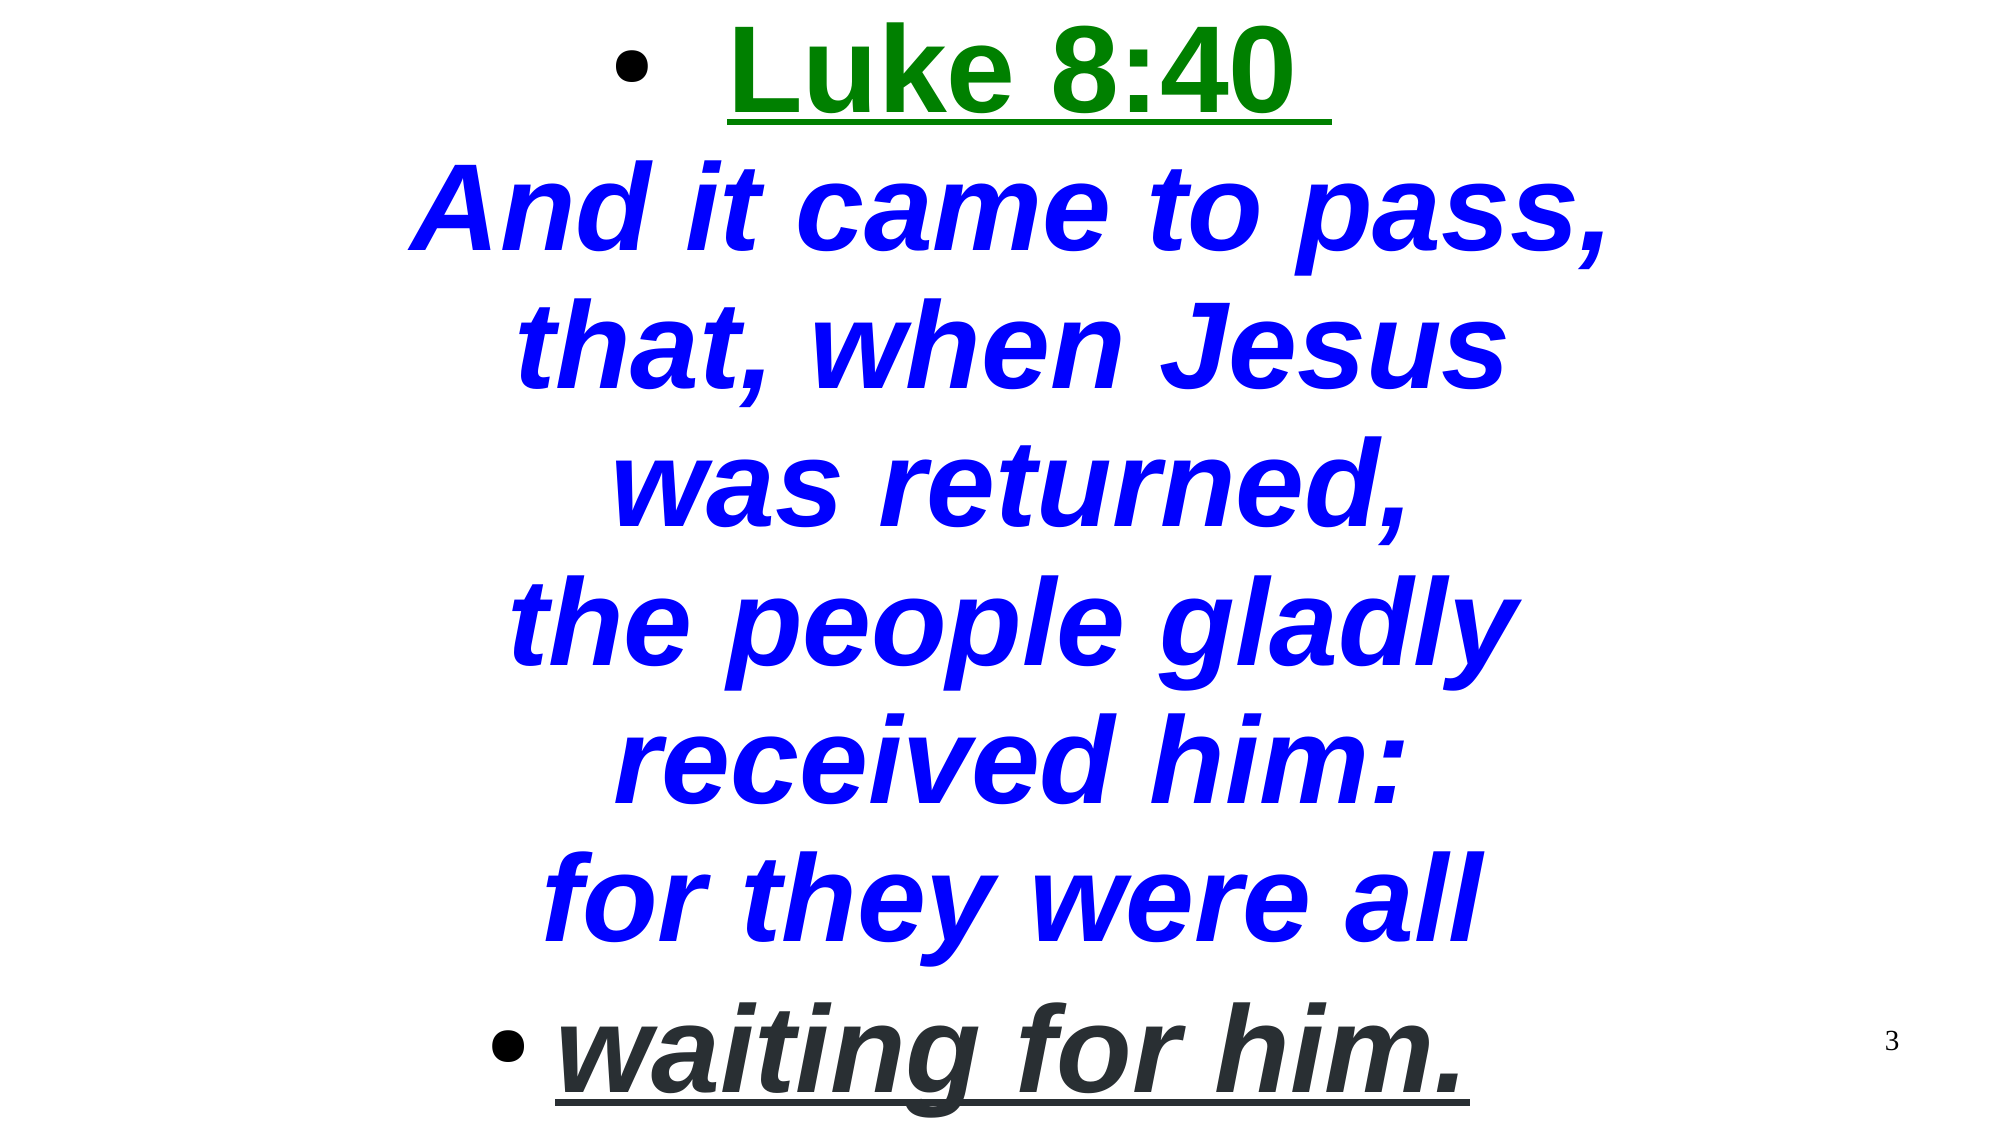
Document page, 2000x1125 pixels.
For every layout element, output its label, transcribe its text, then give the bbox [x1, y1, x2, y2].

list Luke 8:40 And it came to pass, that, when Jesus was returned, the people gladly received him: for they were all waiting for him. [0, 0, 1996, 1123]
